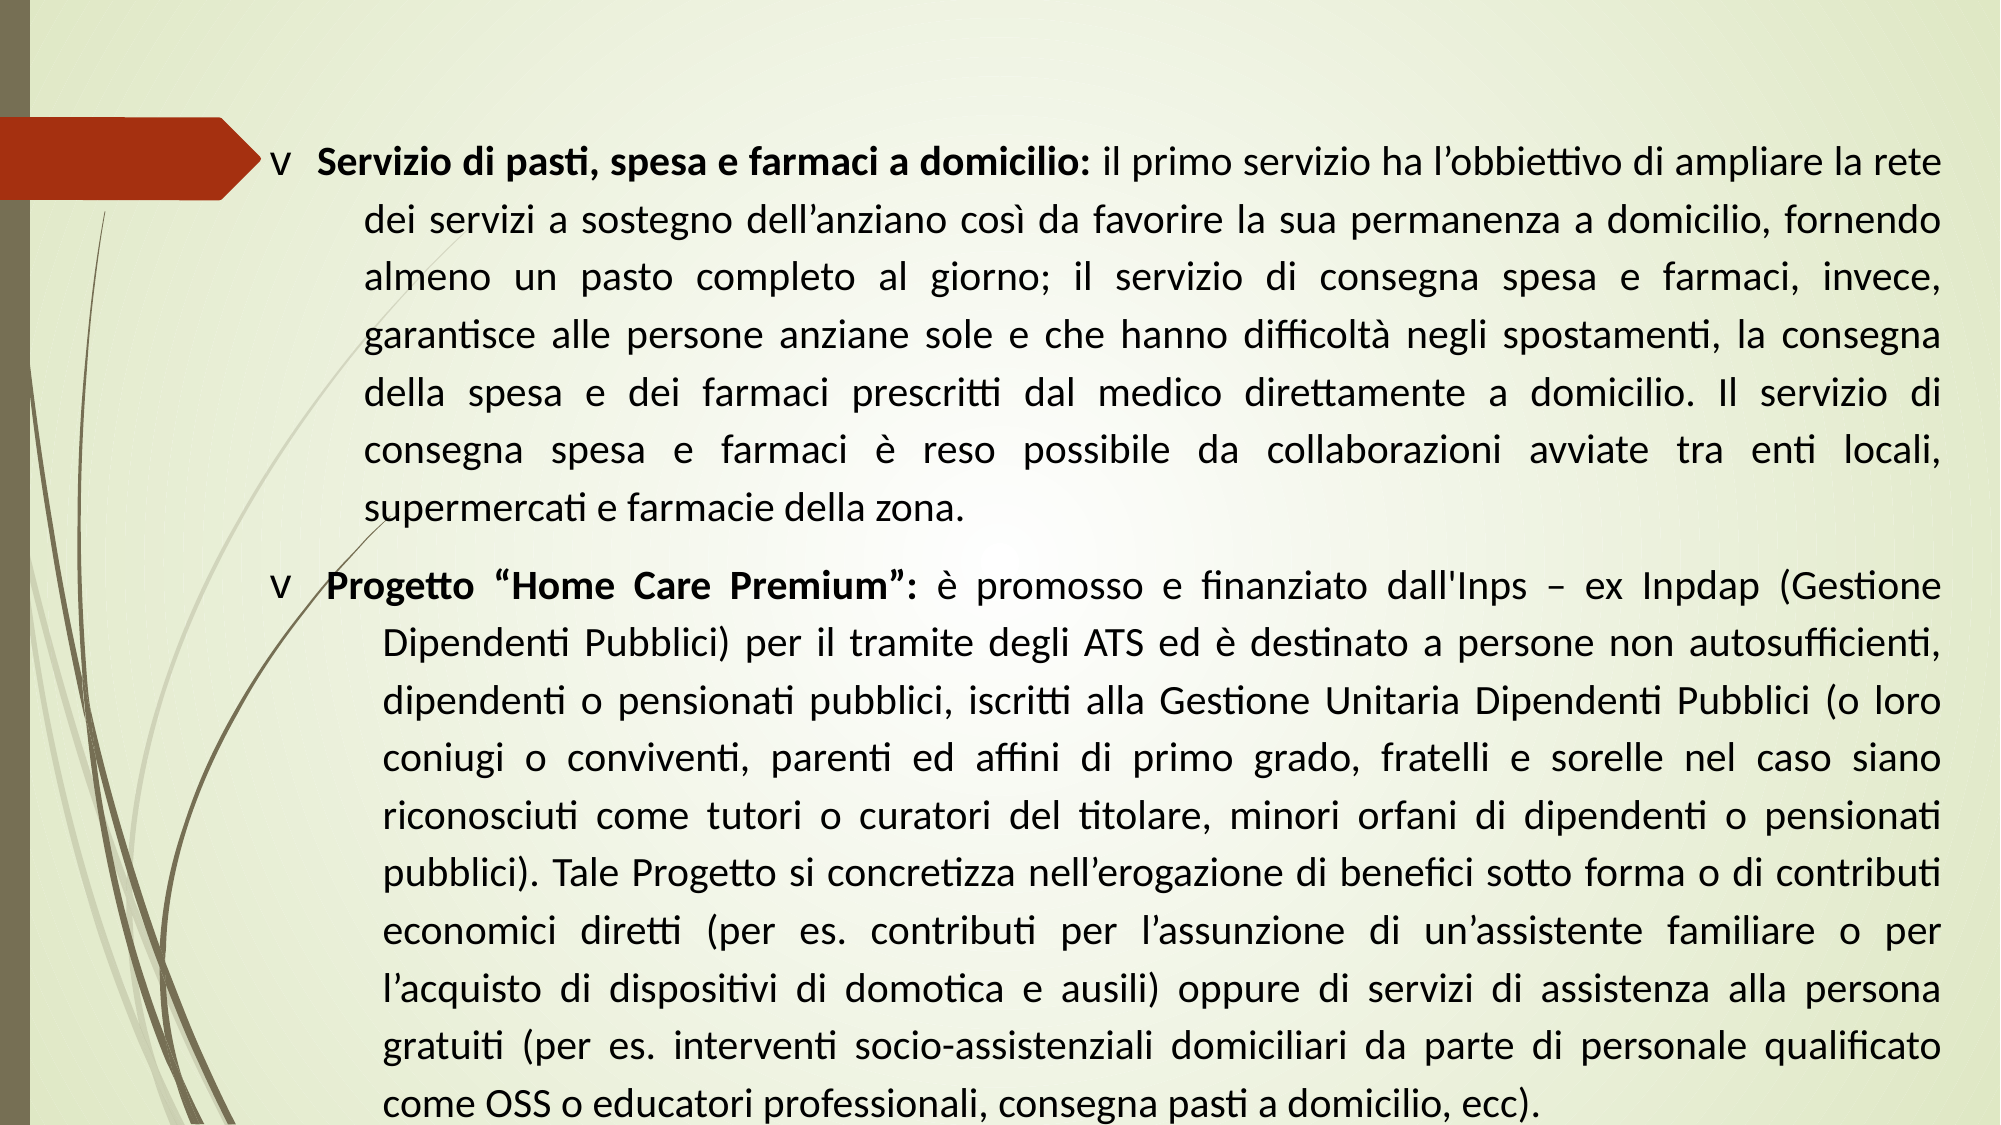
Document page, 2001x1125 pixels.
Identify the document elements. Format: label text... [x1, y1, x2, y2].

text_box Servizio di pasti, spesa e farmaci a domicilio: il primo servizio ha l’obbiettivo di ampliare la rete dei servizi a sostegno dell’anziano così da favorire la sua permanenza a domicilio, fornendo almeno un pasto completo al giorno; il servizio di consegna spesa e farmaci, invece, garantisce alle persone anziane sole e che hanno difficoltà negli spostamenti, la consegna della spesa e dei farmaci prescritti dal medico direttamente a domicilio. Il servizio di consegna spesa e farmaci è reso possibile da collaborazioni avviate tra enti locali, supermercati e farmacie della zona. Progetto “Home Care Premium”: è promosso e finanziato dall'Inps – ex Inpdap (Gestione Dipendenti Pubblici) per il tramite degli ATS ed è destinato a persone non autosufficienti, dipendenti o pensionati pubblici, iscritti alla Gestione Unitaria Dipendenti Pubblici (o loro coniugi o conviventi, parenti ed affini di primo grado, fratelli e sorelle nel caso siano riconosciuti come tutori o curatori del titolare, minori orfani di dipendenti o pensionati pubblici). Tale Progetto si concretizza nell’erogazione di benefici sotto forma o di contributi economici diretti (per es. contributi per l’assunzione di un’assistente familiare o per l’acquisto di dispositivi di domotica e ausili) oppure di servizi di assistenza alla persona gratuiti (per es. interventi socio-assistenziali domiciliari da parte di personale qualificato come OSS o educatori professionali, consegna pasti a domicilio, ecc). [255, 119, 1958, 1125]
